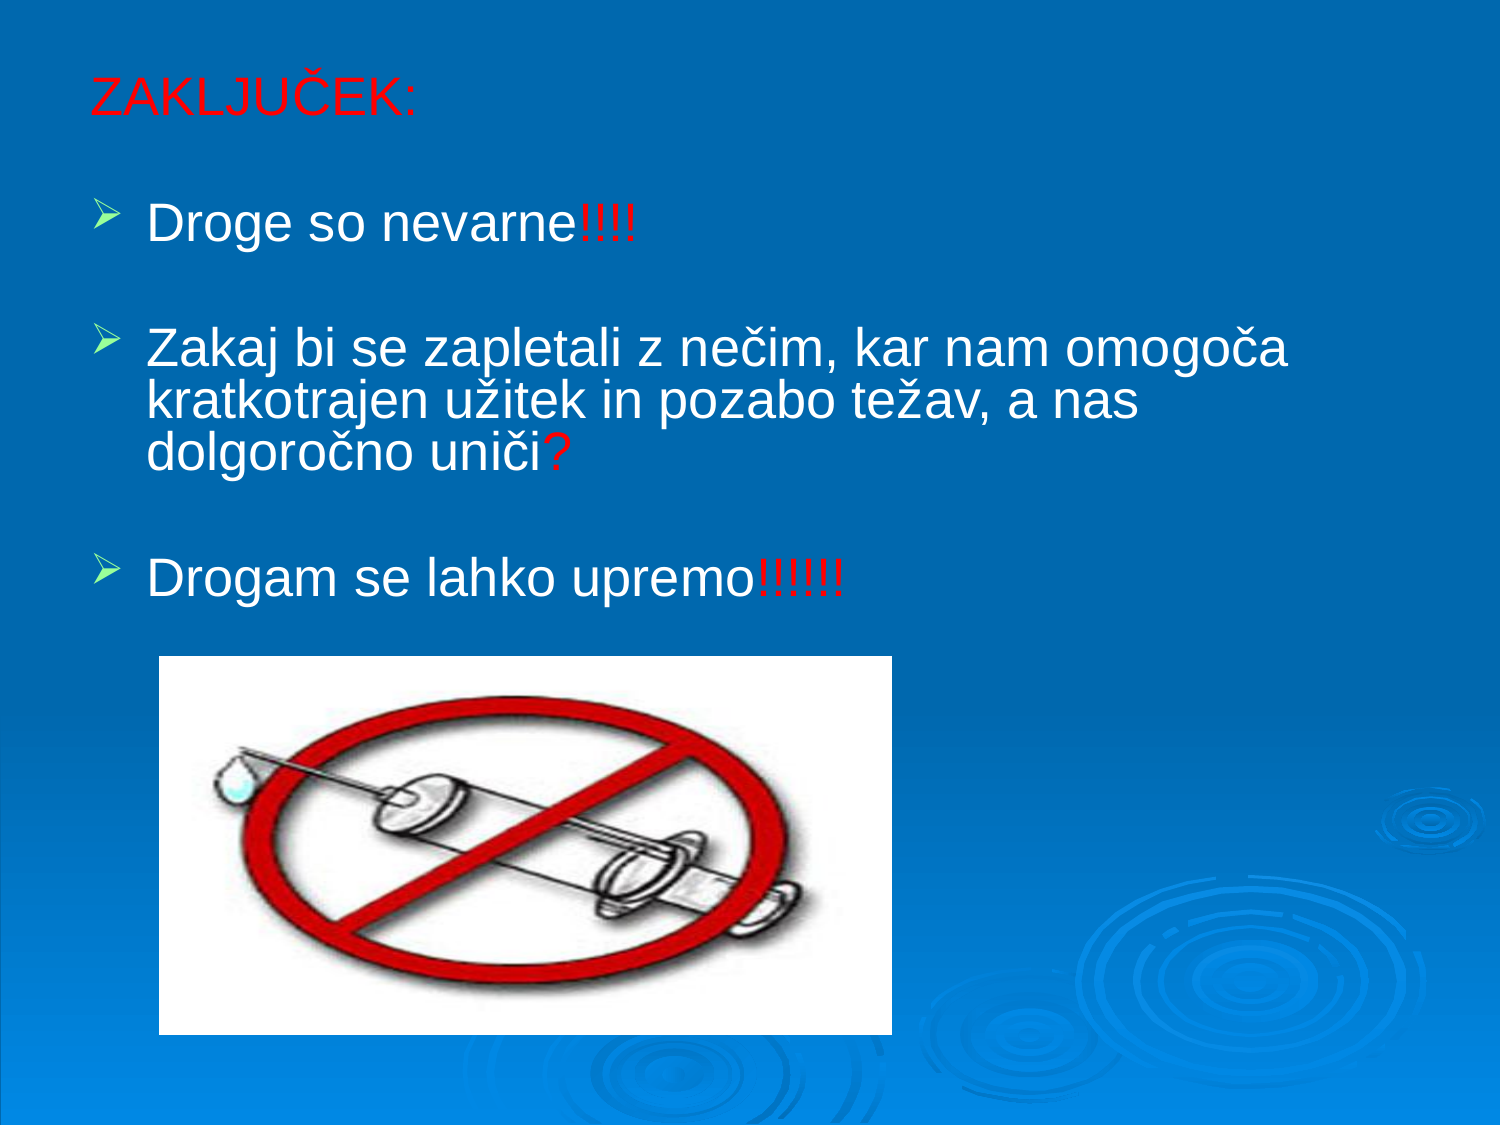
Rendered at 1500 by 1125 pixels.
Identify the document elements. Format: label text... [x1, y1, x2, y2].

list ZAKLJUČEK: Droge so nevarne!!!! Zakaj bi se zapletali z nečim, kar nam omogoča kratkotrajen užitek in pozabo težav, a nas dolgoročno uniči? Drogam se lahko upremo!!!!!! [75, 66, 1425, 1005]
picture [159, 656, 892, 1035]
